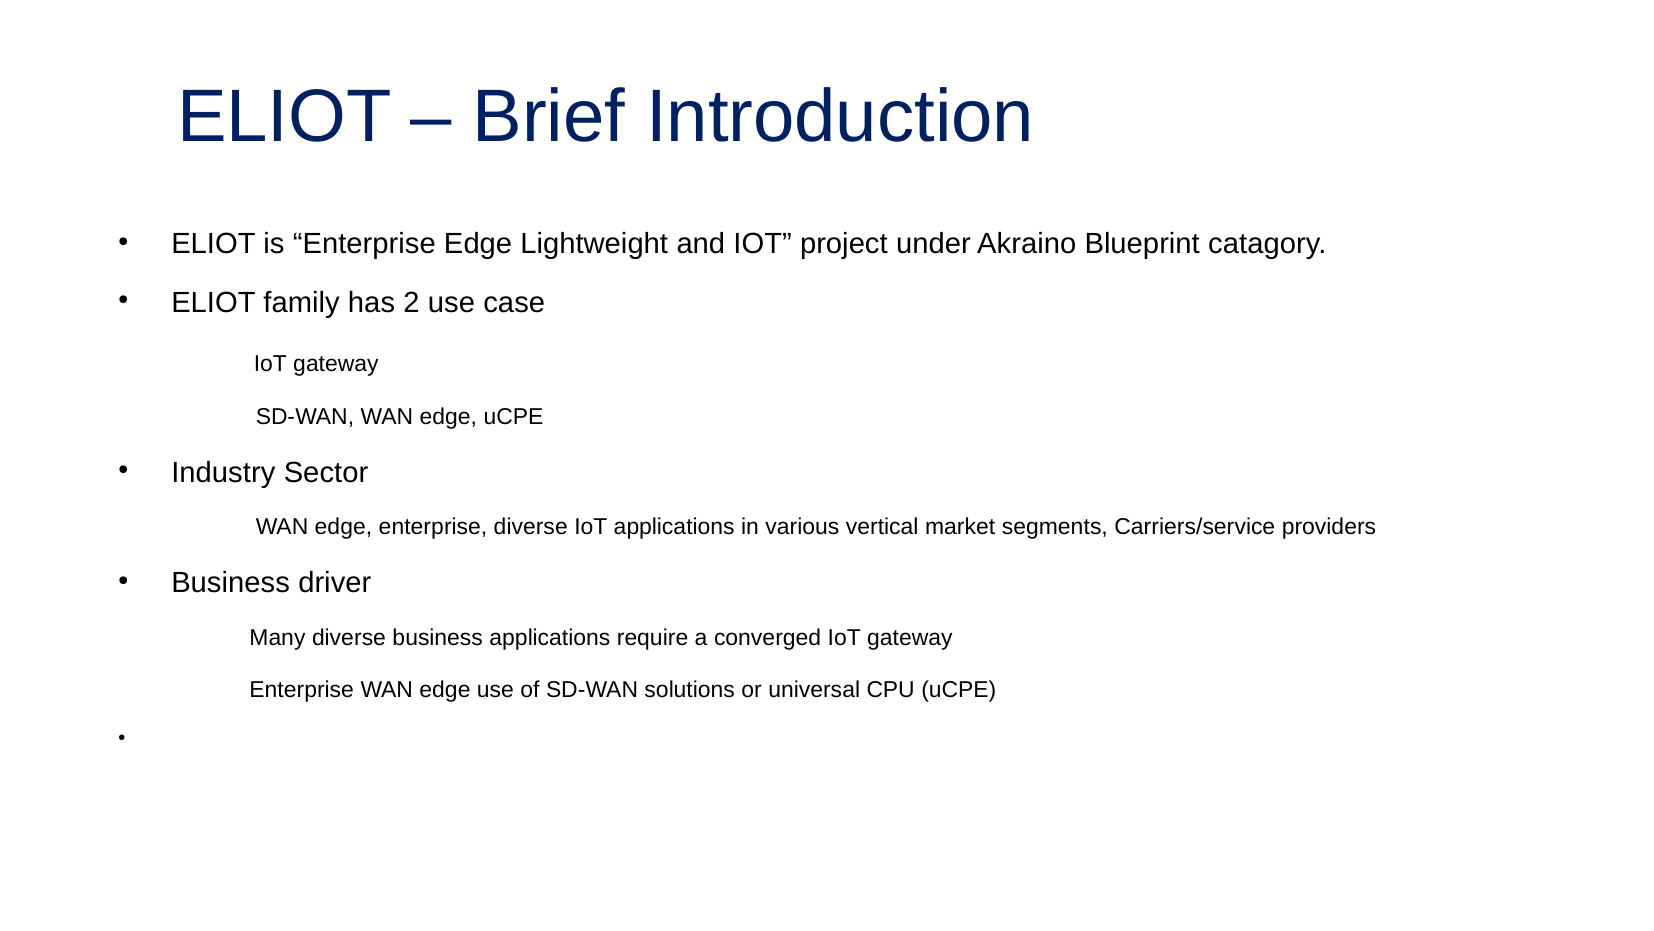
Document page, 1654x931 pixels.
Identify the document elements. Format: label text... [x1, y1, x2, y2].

title ELIOT – Brief Introduction [177, 35, 1329, 189]
list ELIOT is “Enterprise Edge Lightweight and IOT” project under Akraino Blueprint catagory. ELIOT family has 2 use case IoT gateway SD-WAN, WAN edge, uCPE Industry Sector WAN edge, enterprise, diverse IoT applications in various vertical market segments, Carriers/service providers Business driver Many diverse business applications require a converged IoT gateway Enterprise WAN edge use of SD-WAN solutions or universal CPU (uCPE) [82, 224, 1571, 764]
